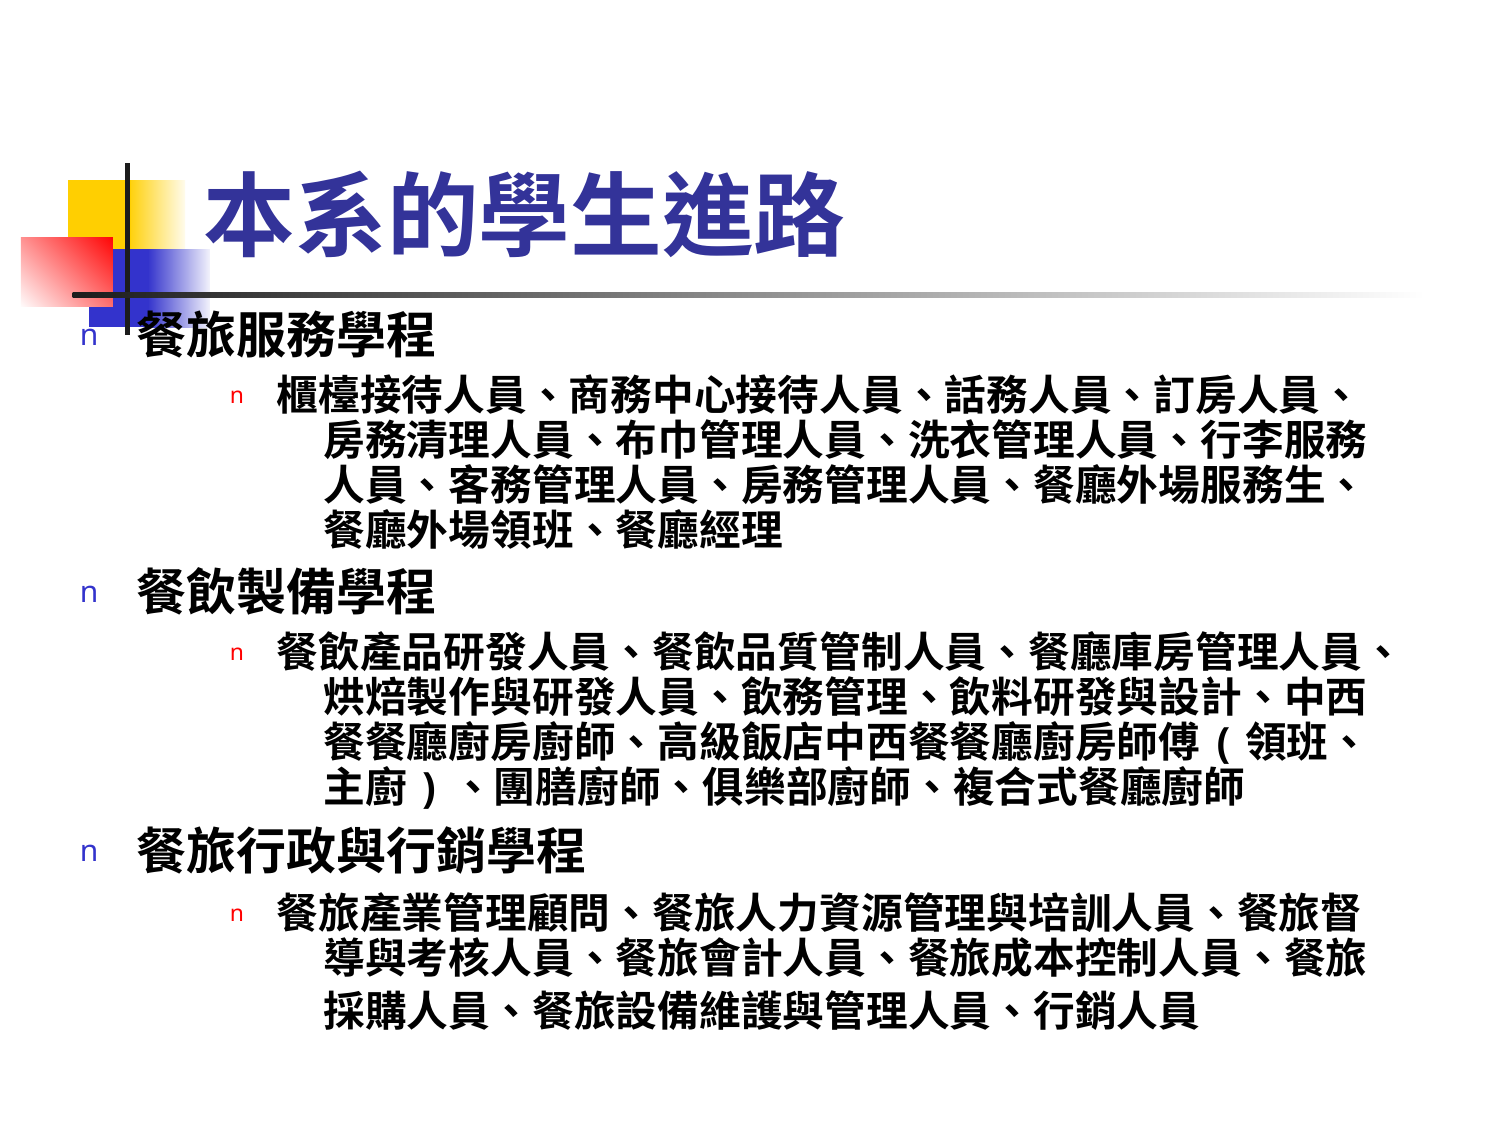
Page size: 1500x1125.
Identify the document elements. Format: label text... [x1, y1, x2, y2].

list 餐旅服務學程 櫃檯接待人員、商務中心接待人員、話務人員、訂房人員、房務清理人員、布巾管理人員、洗衣管理人員、行李服務人員、客務管理人員、房務管理人員、餐廳外場服務生、餐廳外場領班、餐廳經理 餐飲製備學程 餐飲產品研發人員、餐飲品質管制人員、餐廳庫房管理人員、烘焙製作與研發人員、飲務管理、飲料研發與設計、中西餐餐廳廚房廚師、高級飯店中西餐餐廳廚房師傅(領班、主廚)、團膳廚師、俱樂部廚師、複合式餐廳廚師 餐旅行政與行銷學程 餐旅產業管理顧問、餐旅人力資源管理與培訓人員、餐旅督導與考核人員、餐旅會計人員、餐旅成本控制人員、餐旅採購人員、餐旅設備維護與管理人員、行銷人員 [64, 302, 1411, 1094]
title 本系的學生進路 [188, 35, 1468, 275]
